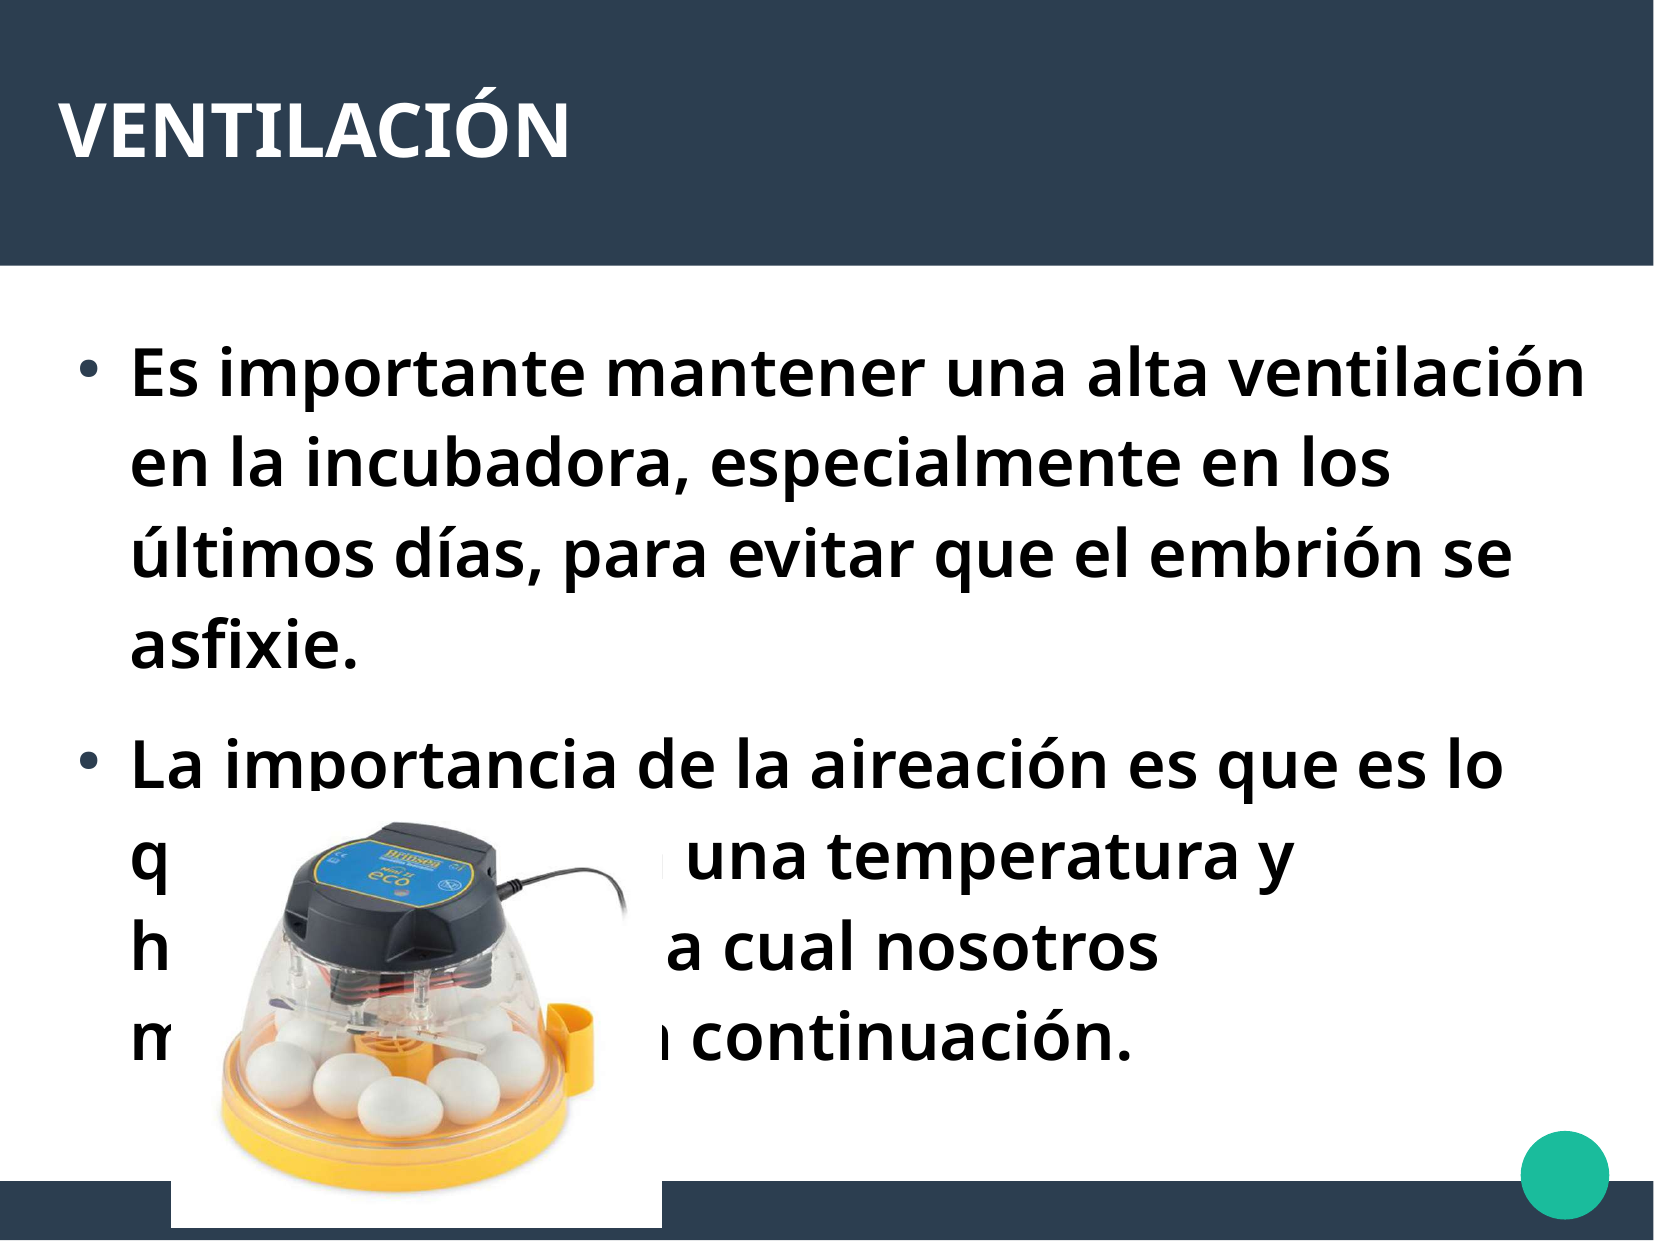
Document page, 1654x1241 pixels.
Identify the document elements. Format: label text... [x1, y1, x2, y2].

picture [171, 791, 662, 1228]
title VENTILACIÓN [59, 49, 1595, 207]
list Es importante mantener una alta ventilación en la incubadora, especialmente en los últimos días, para evitar que el embrión se asfixie. La importancia de la aireación es que es lo que proporciona una temperatura y humedad base, la cual nosotros modificaremos a continuación. [59, 324, 1595, 1152]
